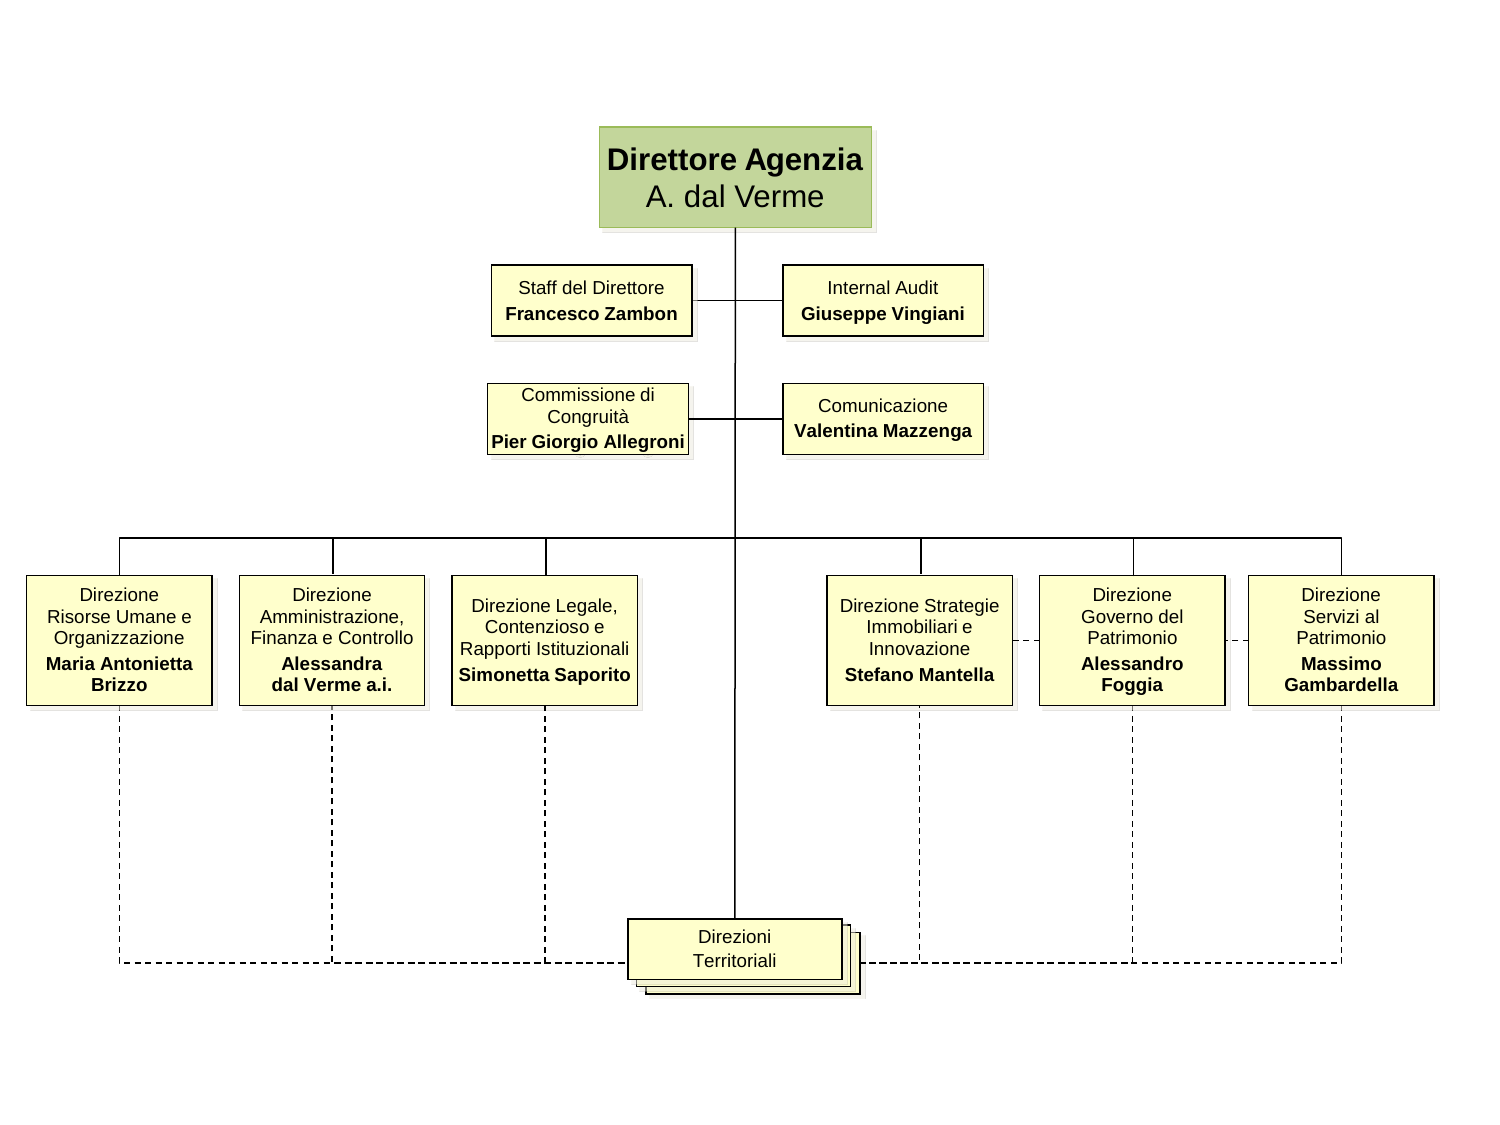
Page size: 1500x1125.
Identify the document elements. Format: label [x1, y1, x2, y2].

picture [25, 126, 1475, 999]
